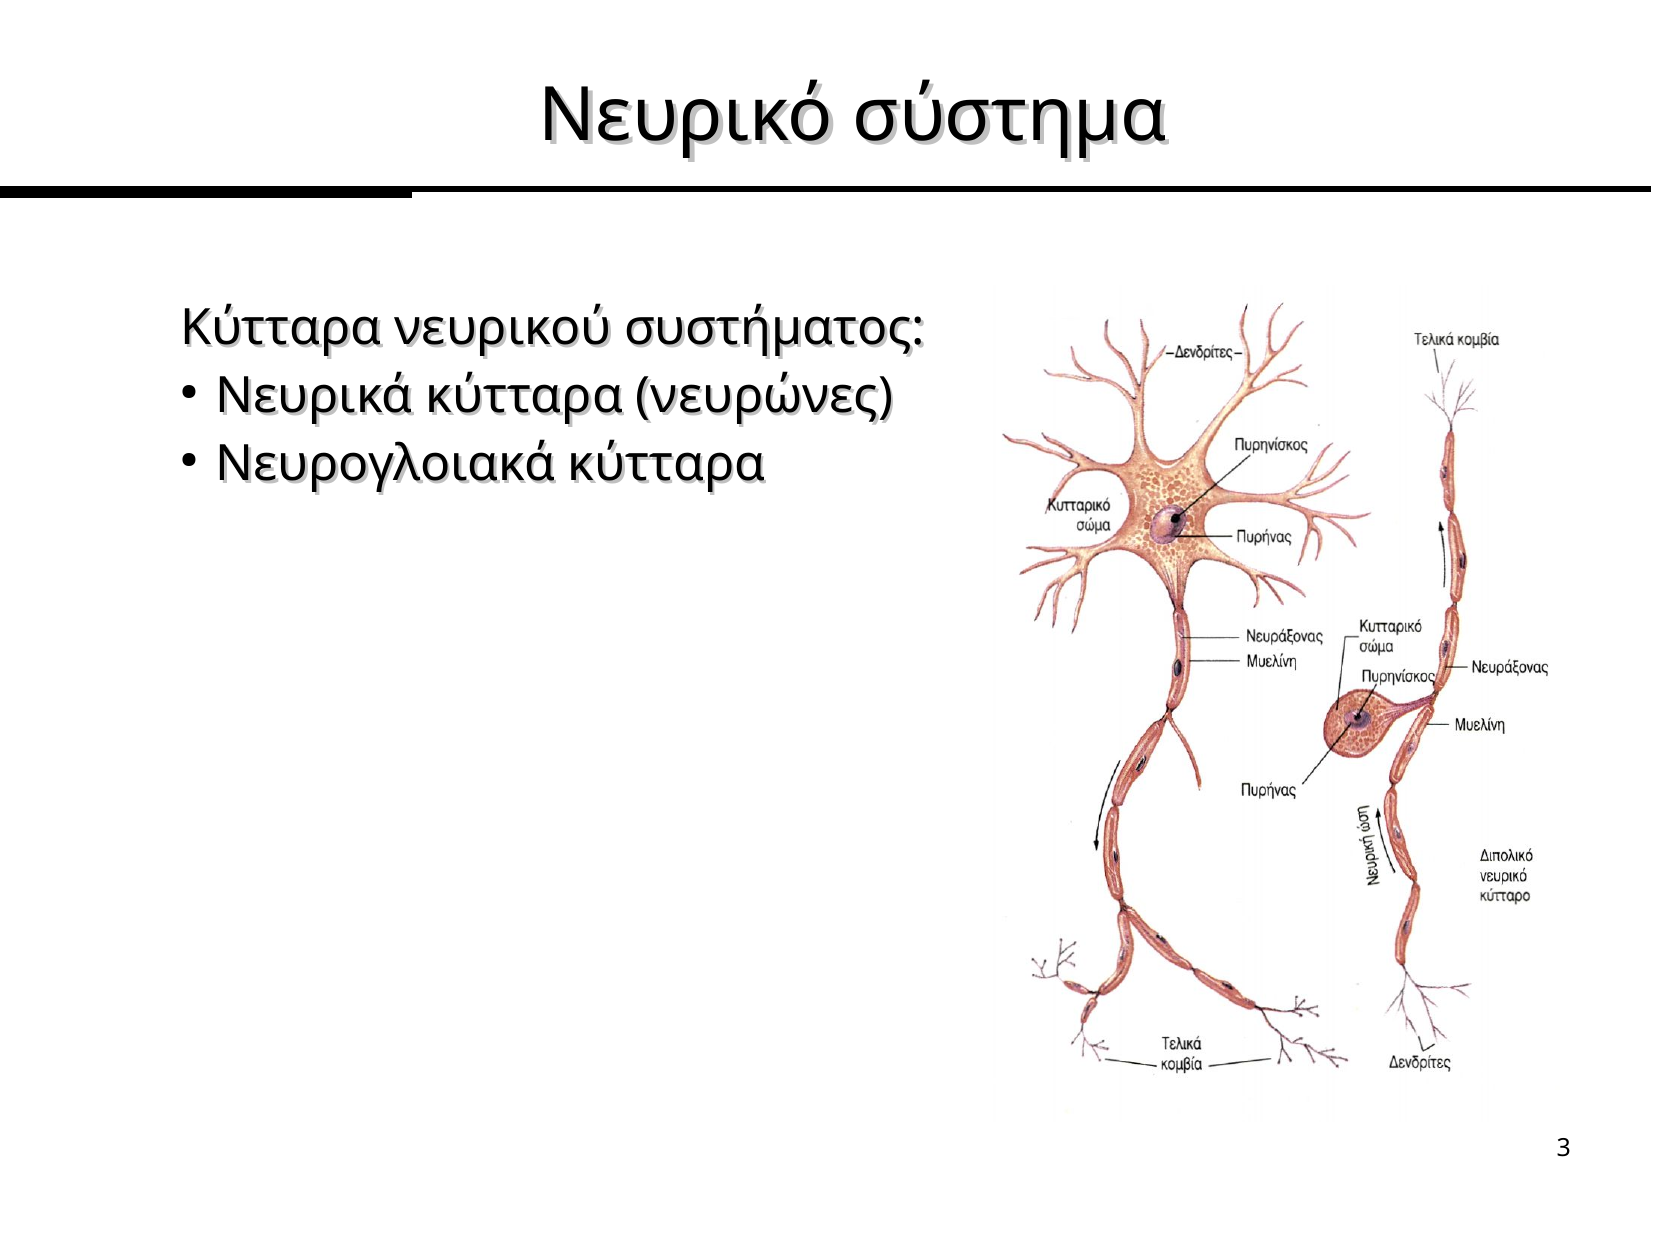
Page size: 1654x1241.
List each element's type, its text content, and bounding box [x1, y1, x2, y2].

text_box Νευρικό σύστημα [524, 52, 1130, 158]
text_box Κύτταρα νευρικού συστήματος: Νευρικά κύτταρα (νευρώνες) Νευρογλοιακά κύτταρα [165, 283, 981, 480]
picture [989, 285, 1560, 1123]
